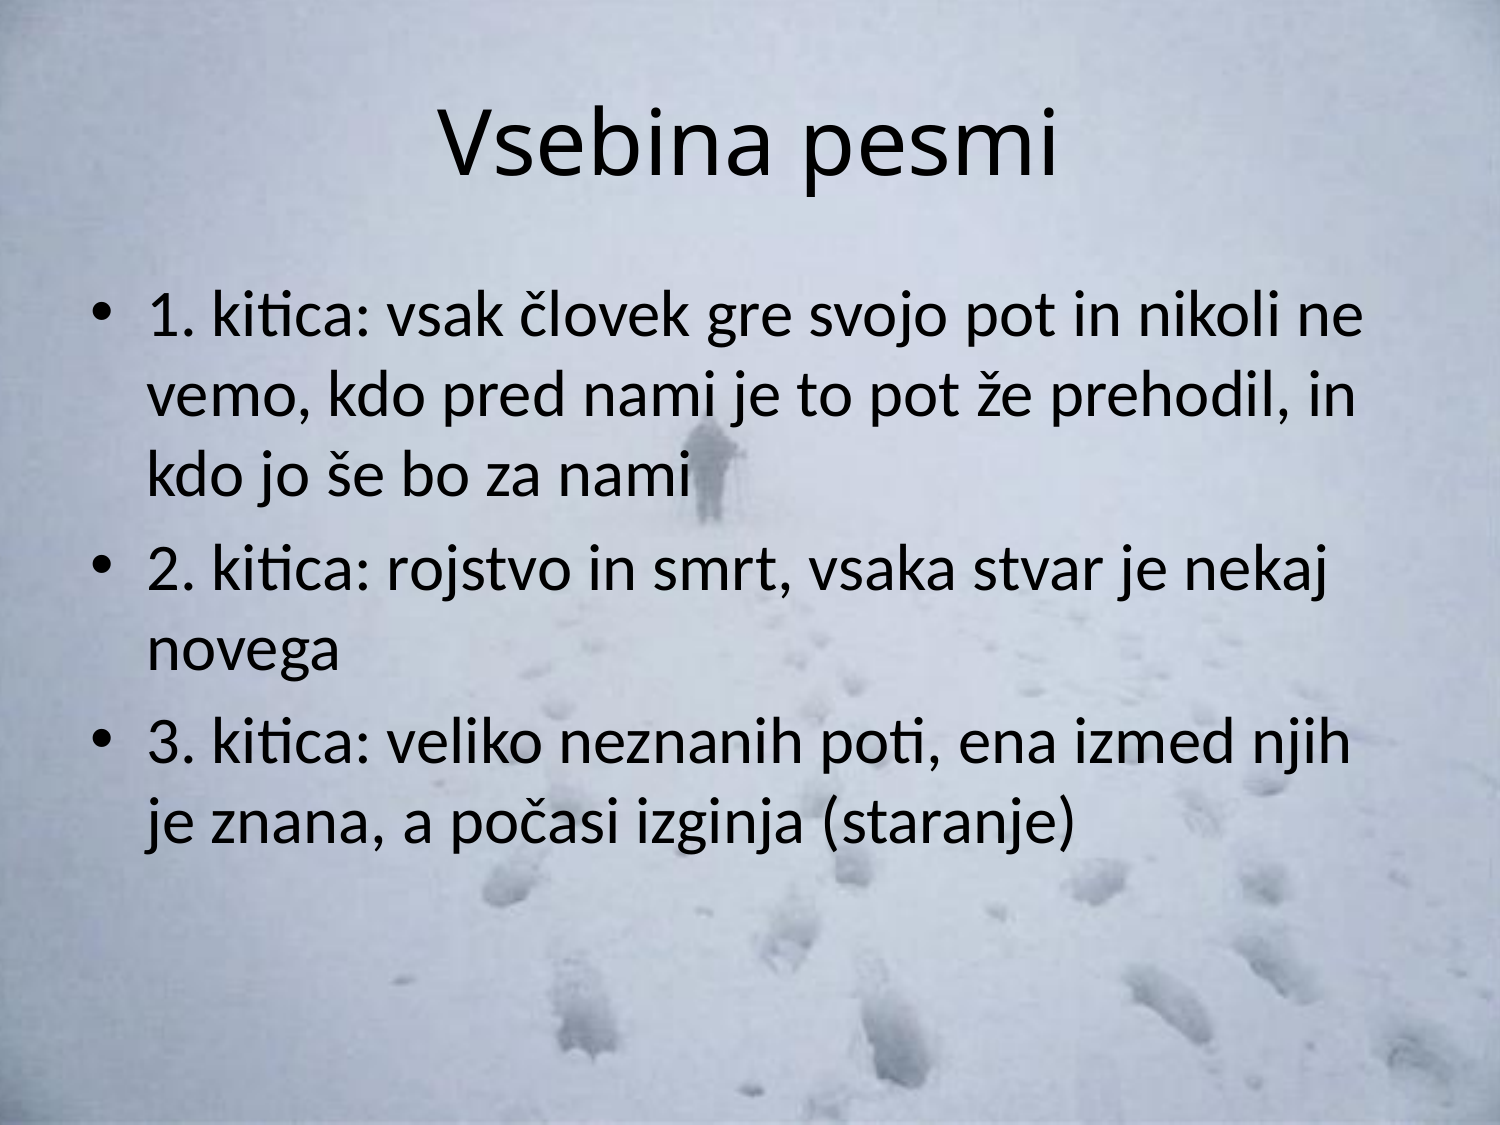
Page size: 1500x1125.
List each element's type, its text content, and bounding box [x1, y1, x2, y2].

list 1. kitica: vsak človek gre svojo pot in nikoli ne vemo, kdo pred nami je to pot že prehodil, in kdo jo še bo za nami 2. kitica: rojstvo in smrt, vsaka stvar je nekaj novega 3. kitica: veliko neznanih poti, ena izmed njih je znana, a počasi izginja (staranje) [75, 262, 1425, 1005]
title Vsebina pesmi [75, 45, 1425, 233]
picture [0, 0, 1500, 1125]
